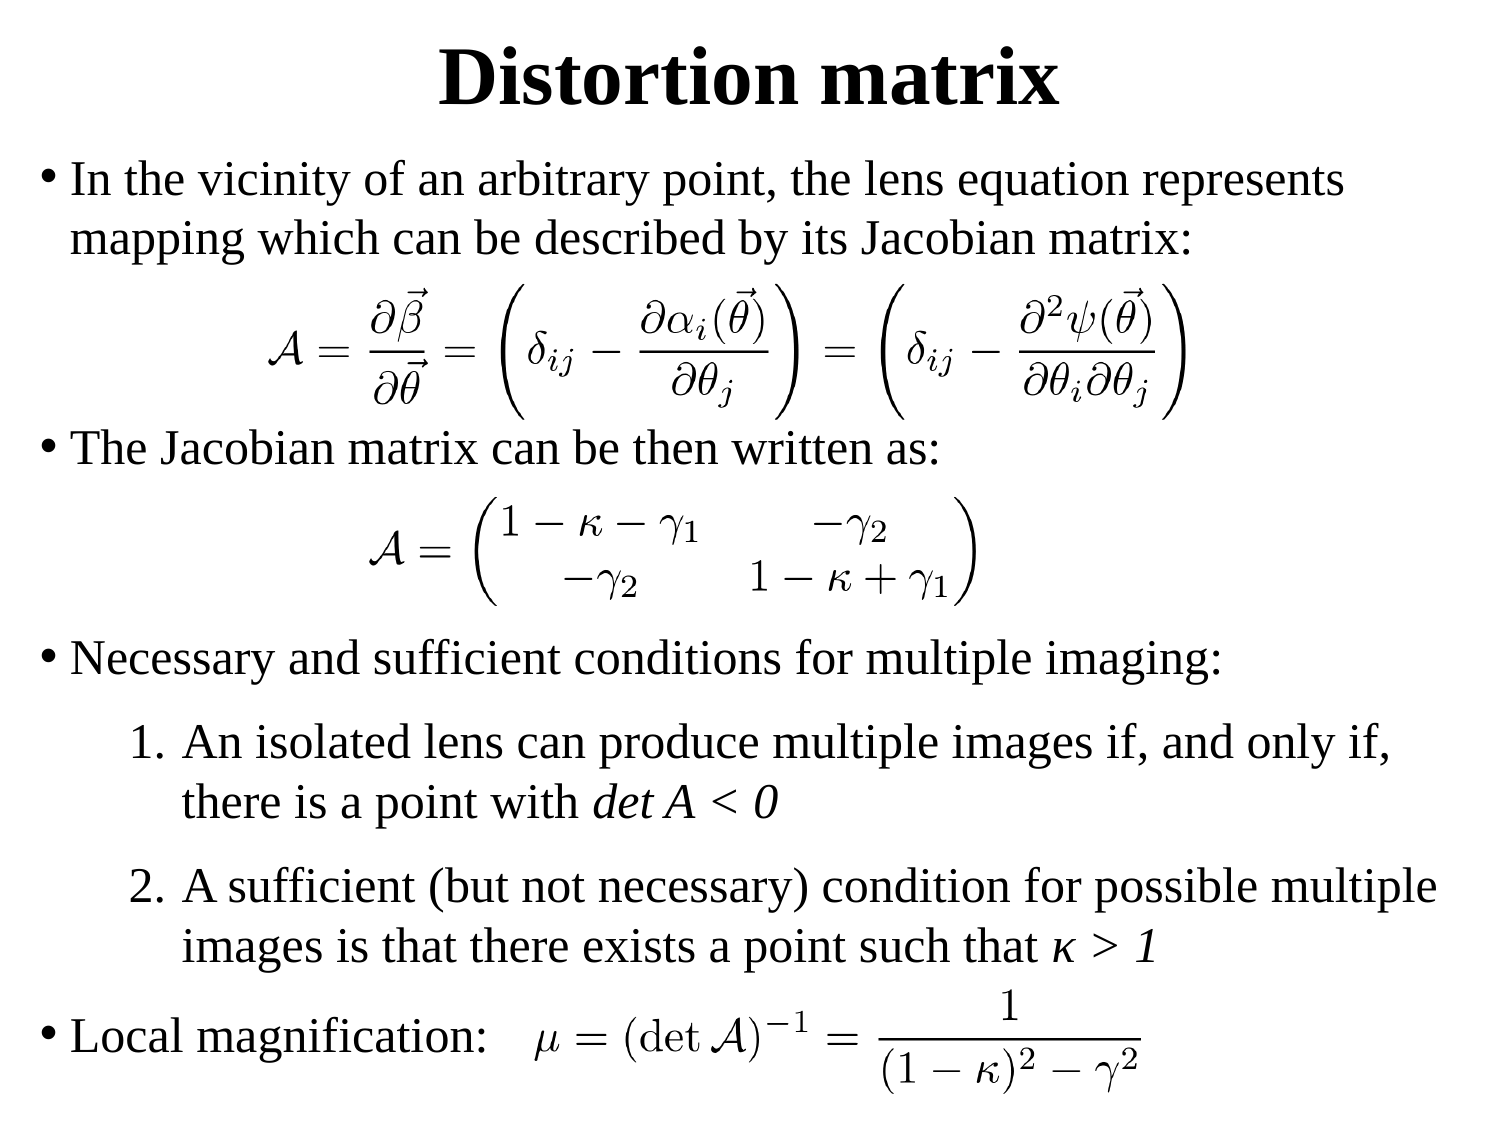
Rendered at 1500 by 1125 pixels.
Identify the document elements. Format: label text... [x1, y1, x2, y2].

title Distortion matrix [75, 12, 1425, 130]
picture [534, 989, 1141, 1094]
list In the vicinity of an arbitrary point, the lens equation represents mapping which can be described by its Jacobian matrix: The Jacobian matrix can be then written as: Necessary and sufficient conditions for multiple imaging: An isolated lens can produce multiple images if, and only if, there is a point with det A < 0 A sufficient (but not necessary) condition for possible multiple images is that there exists a point such that κ > 1 Local magnification: [24, 137, 1463, 1070]
picture [268, 283, 1186, 421]
picture [369, 496, 976, 606]
